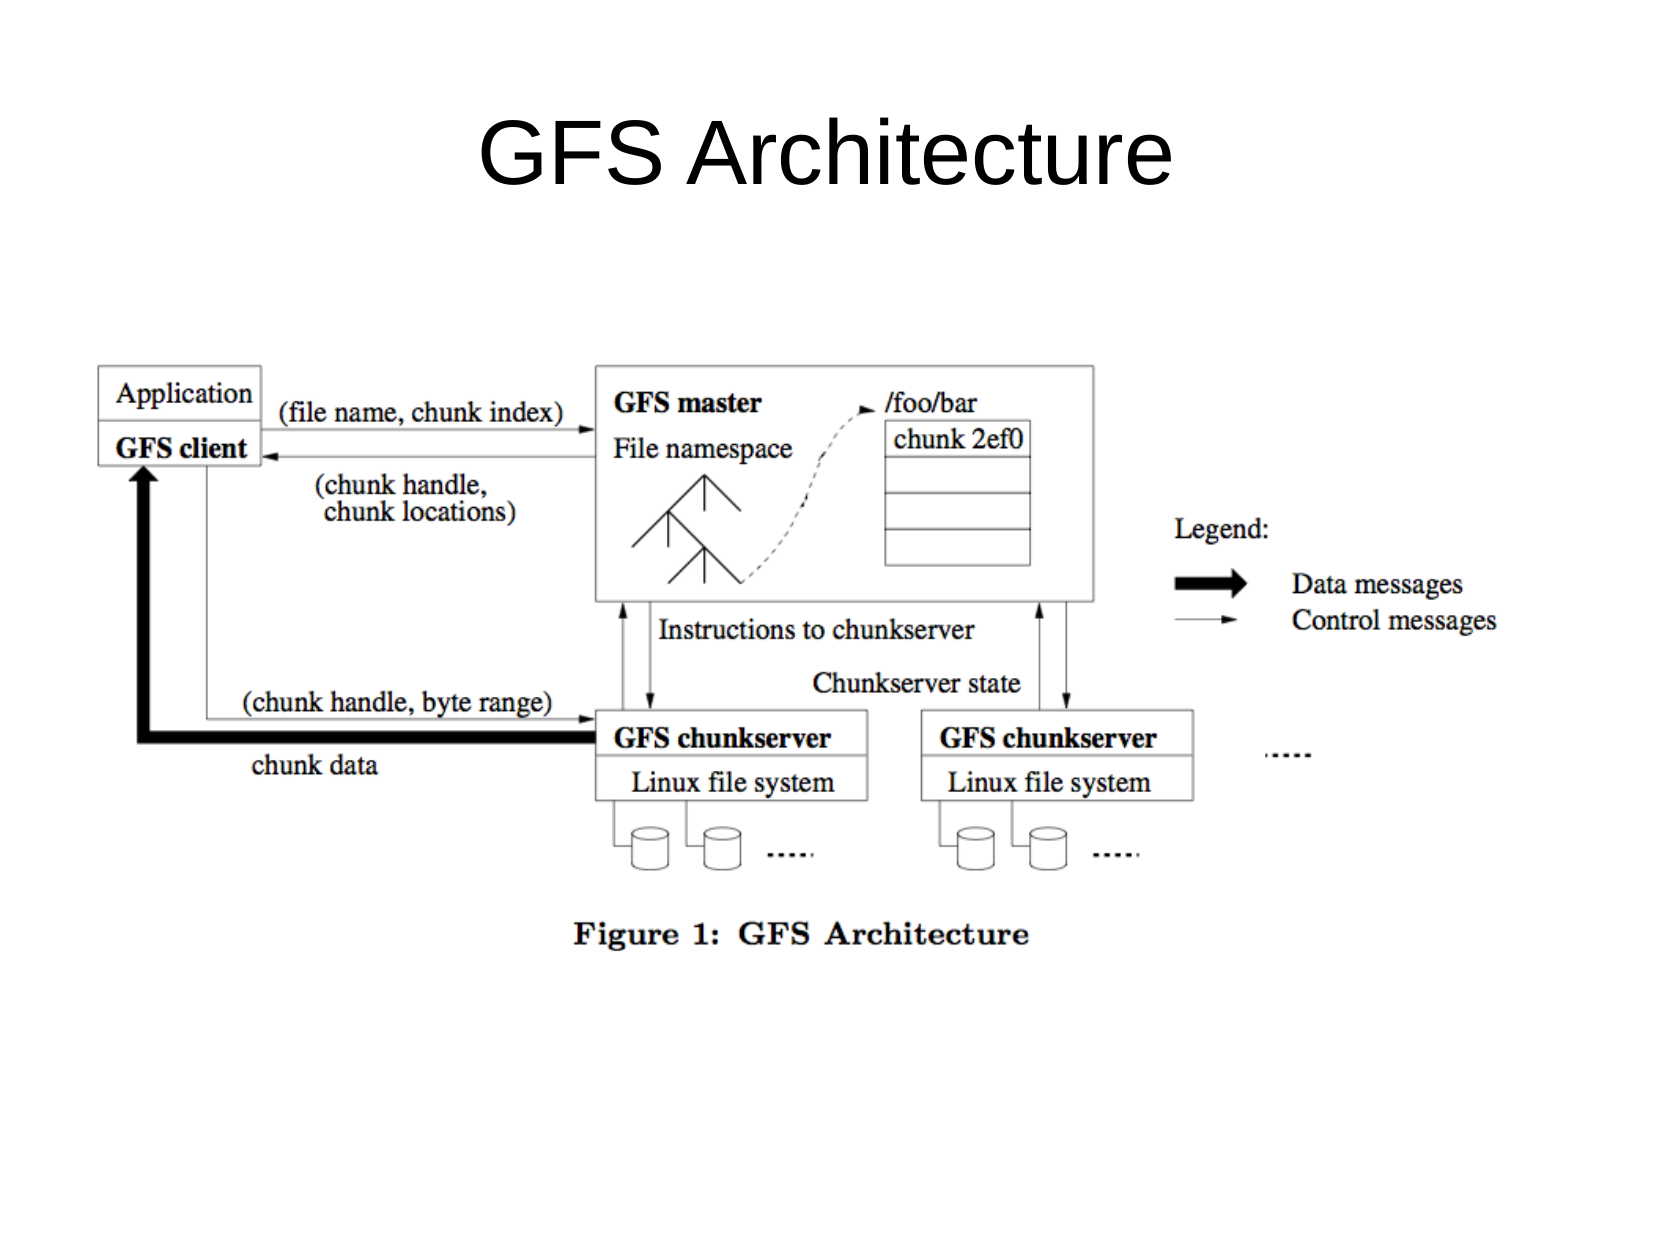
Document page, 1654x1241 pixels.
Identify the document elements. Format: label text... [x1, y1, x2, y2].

title GFS Architecture [82, 49, 1571, 257]
picture [82, 318, 1538, 981]
